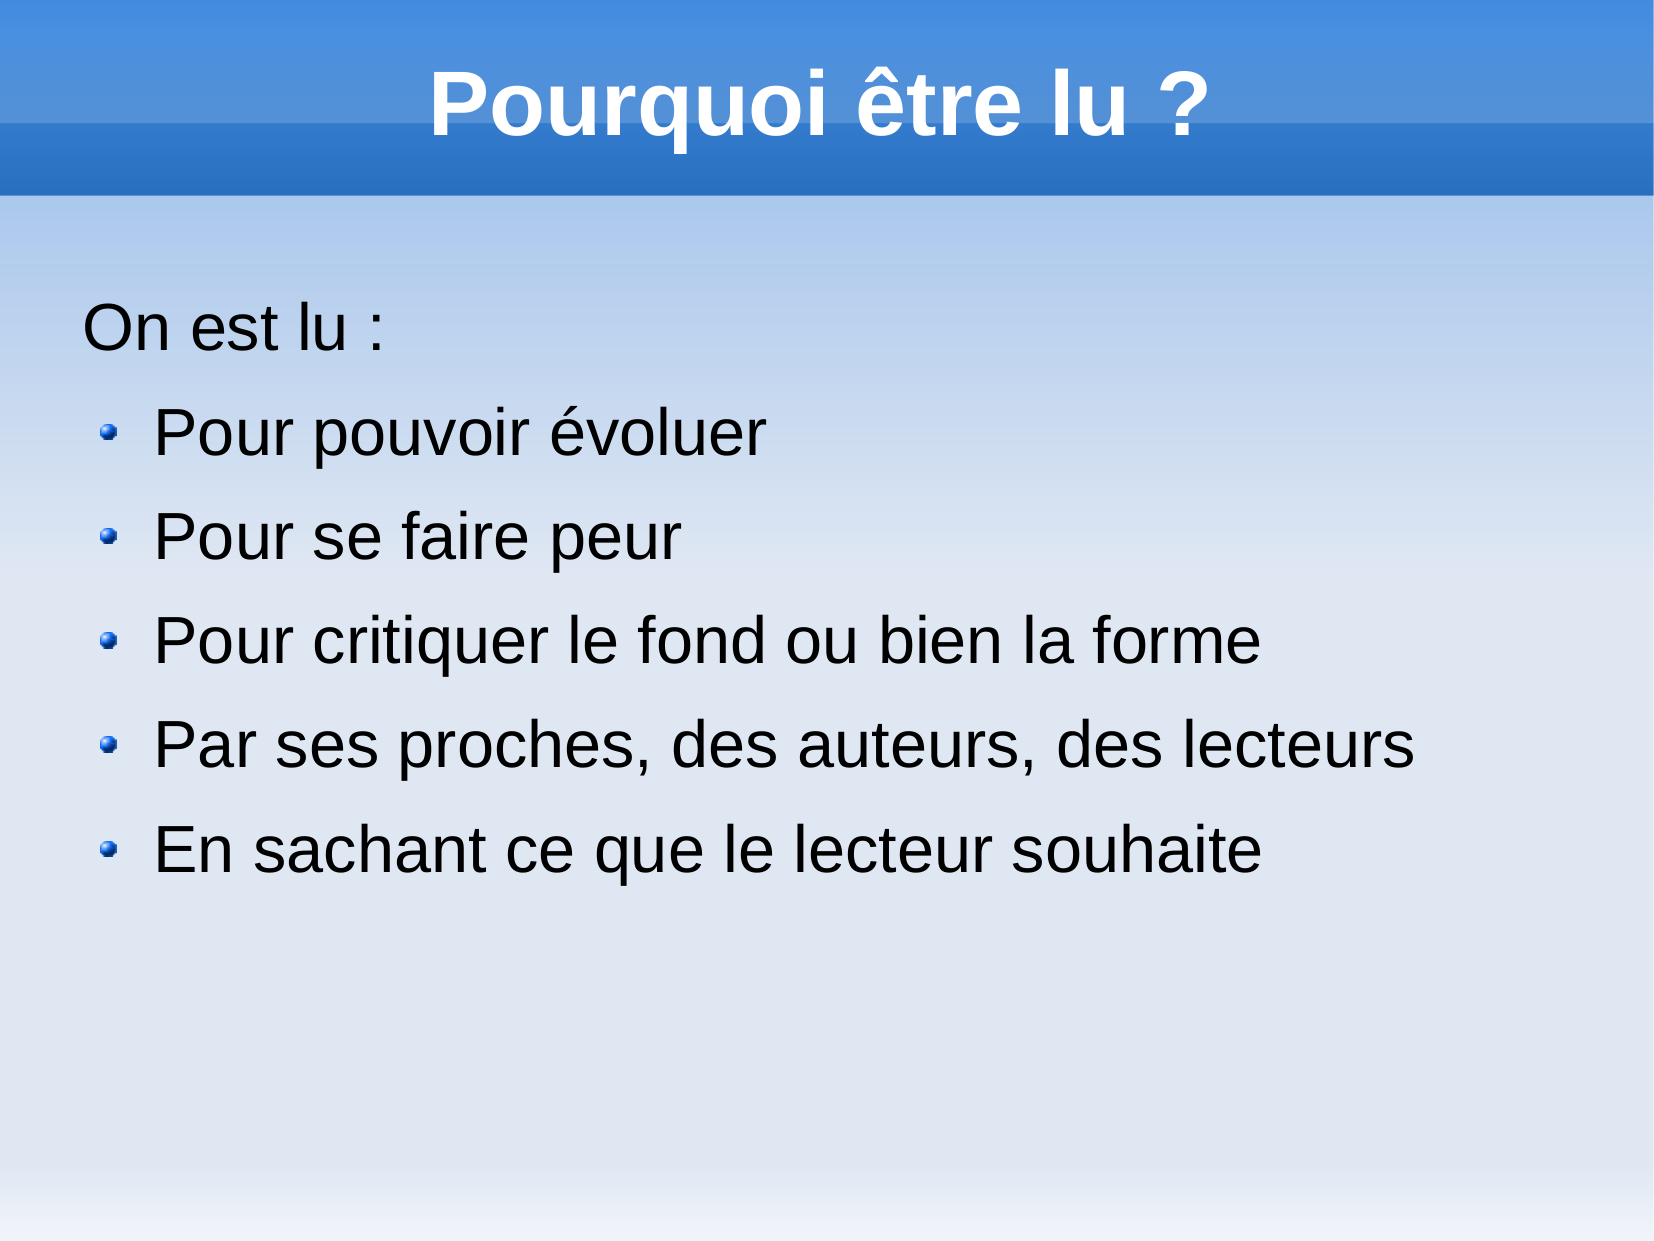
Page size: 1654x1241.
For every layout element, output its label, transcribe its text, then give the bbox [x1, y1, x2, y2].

picture [0, 0, 1654, 1241]
title Pourquoi être lu ? [76, 0, 1565, 208]
list On est lu : Pour pouvoir évoluer Pour se faire peur Pour critiquer le fond ou bien la forme Par ses proches, des auteurs, des lecteurs En sachant ce que le lecteur souhaite [82, 290, 1571, 1109]
